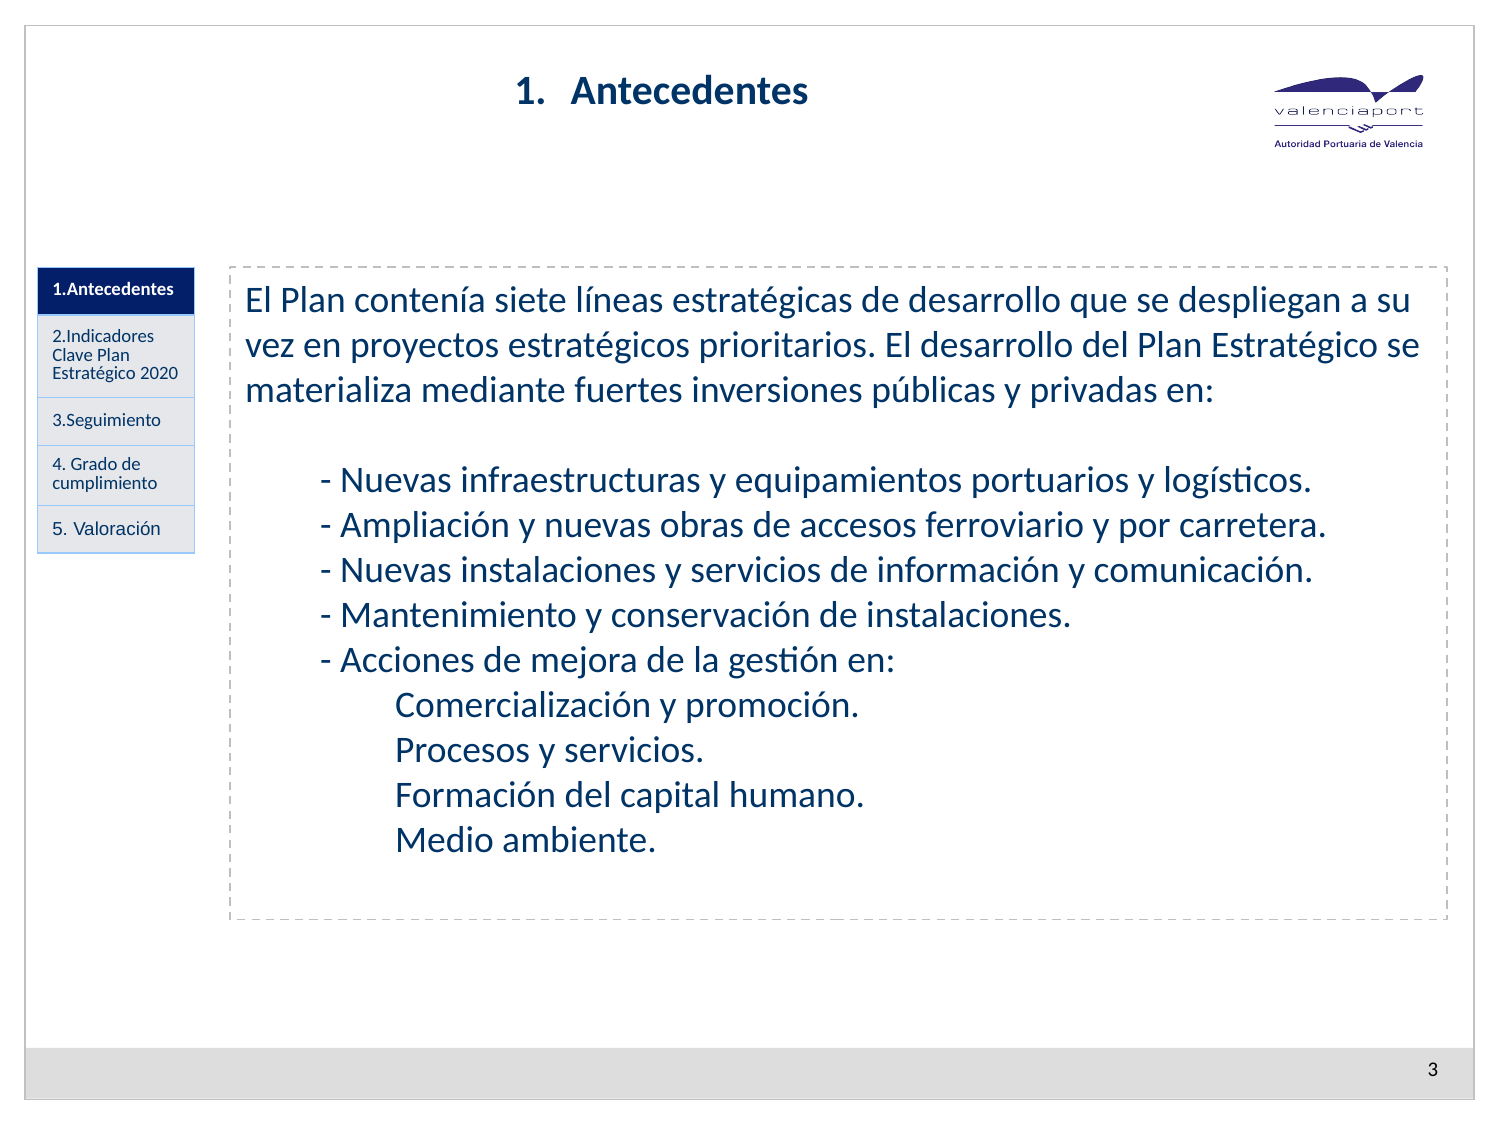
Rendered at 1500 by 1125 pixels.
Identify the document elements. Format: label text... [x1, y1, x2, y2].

picture [1259, 67, 1447, 153]
table_cell 5. Valoración [38, 506, 194, 552]
table_cell 4. Grado de cumplimiento [38, 446, 194, 505]
slide_number <number> [1395, 1035, 1471, 1108]
title Antecedentes [41, 42, 1282, 123]
table_header Antecedentes [38, 268, 194, 314]
text_box El Plan contenía siete líneas estratégicas de desarrollo que se despliegan a su vez en proyectos estratégicos prioritarios. El desarrollo del Plan Estratégico se materializa mediante fuertes inversiones públicas y privadas en: - Nuevas infraestructuras y equipamientos portuarios y logísticos. - Ampliación y nuevas obras de accesos ferroviario y por carretera. - Nuevas instalaciones y servicios de información y comunicación. - Mantenimiento y conservación de instalaciones. - Acciones de mejora de la gestión en: Comercialización y promoción. Procesos y servicios. Formación del capital humano. Medio ambiente. [230, 267, 1447, 920]
table_cell Seguimiento [38, 398, 194, 445]
table_cell Indicadores Clave Plan Estratégico 2020 [38, 316, 194, 397]
